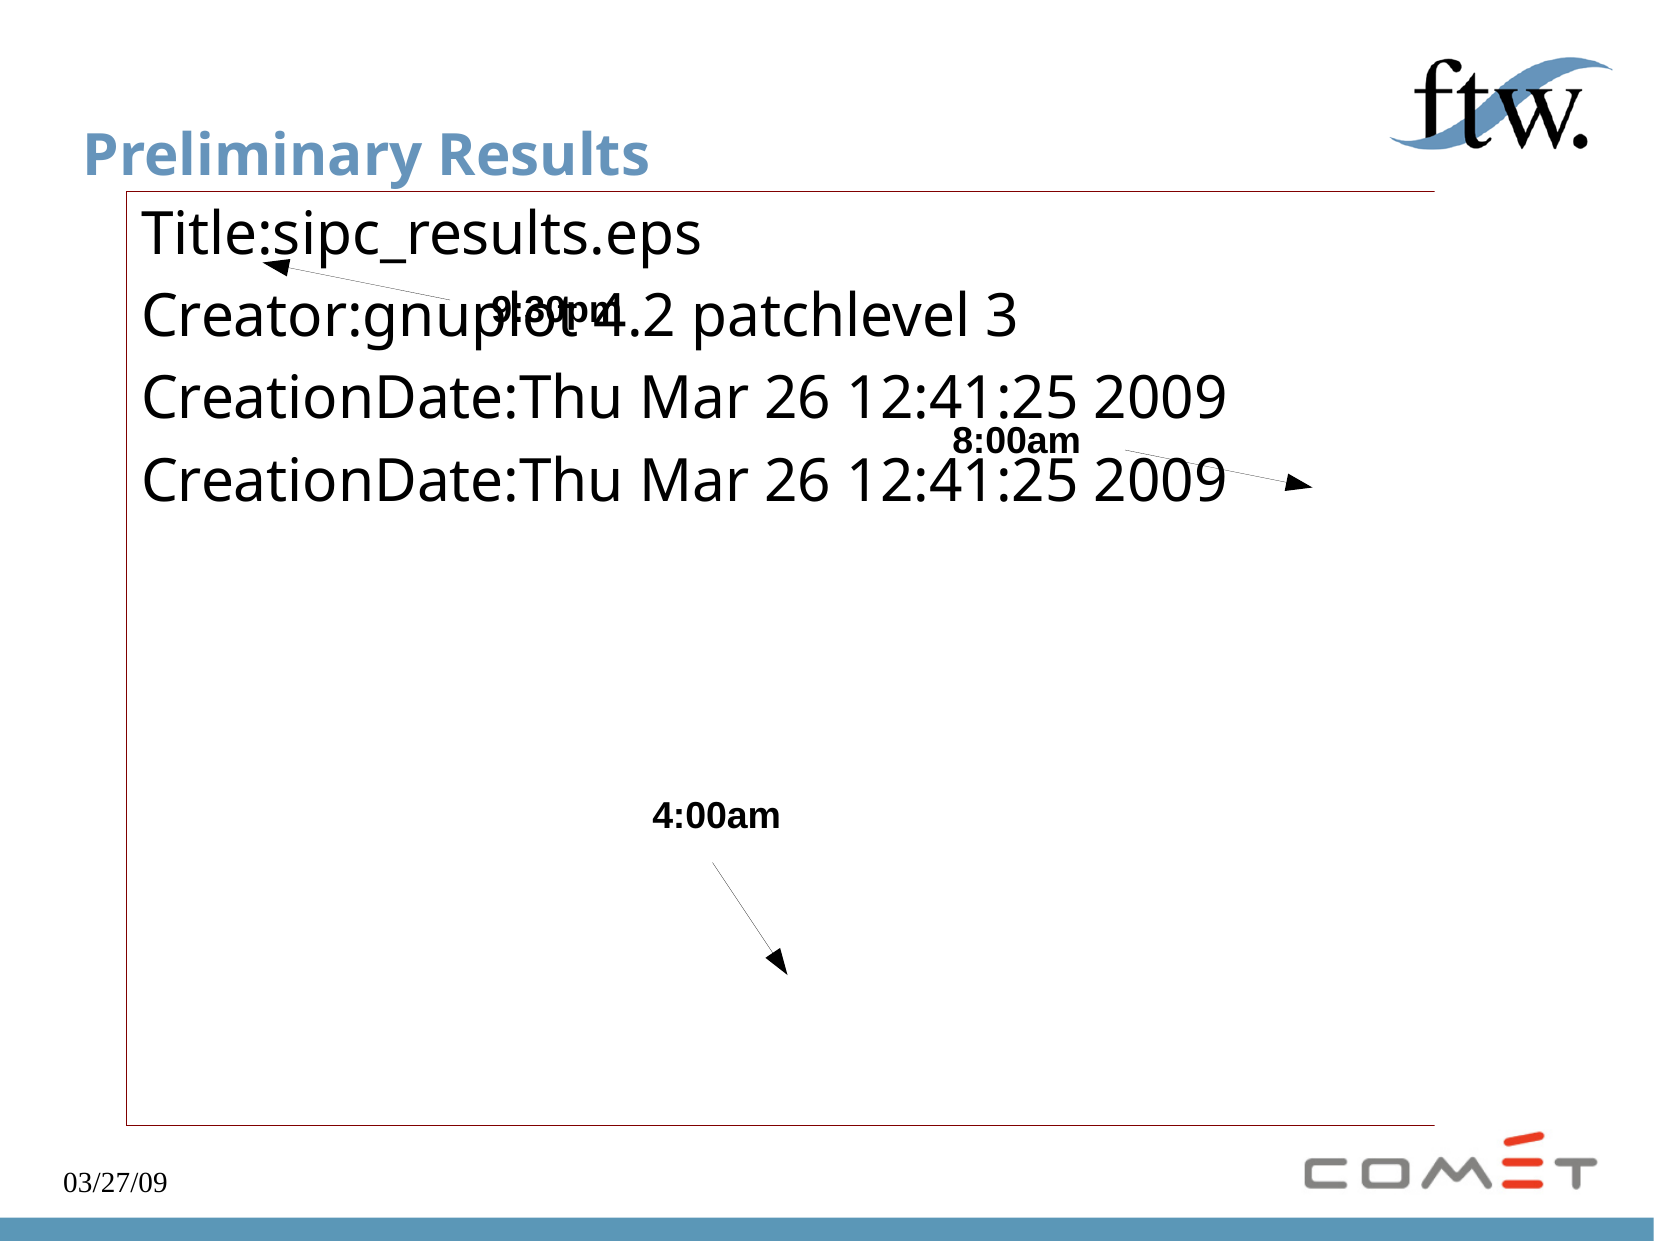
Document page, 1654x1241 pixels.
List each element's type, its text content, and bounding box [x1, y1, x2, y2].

title Preliminary Results [82, 49, 1351, 257]
text_box 9:30pm [476, 280, 638, 338]
picture [1387, 56, 1613, 150]
text_box 8:00am [937, 412, 1097, 470]
text_box 4:00am [637, 787, 797, 845]
picture [122, 187, 1612, 1212]
